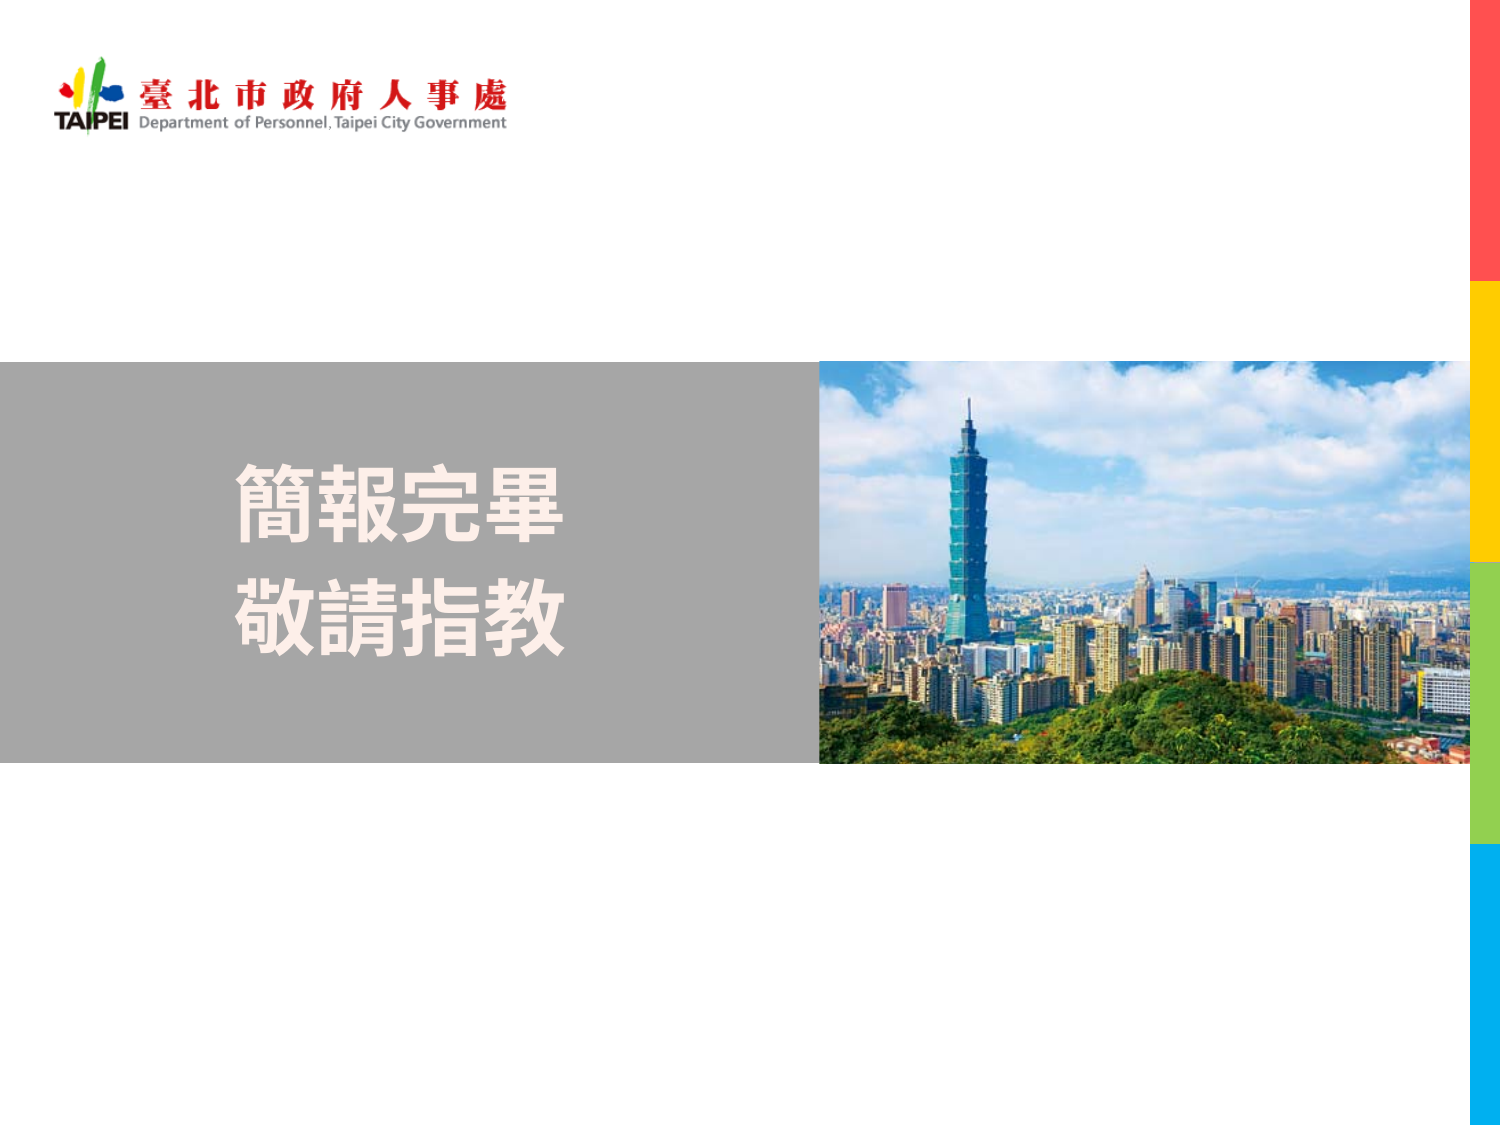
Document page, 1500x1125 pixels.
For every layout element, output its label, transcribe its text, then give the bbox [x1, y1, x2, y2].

text_box 簡報完畢 敬請指教 [218, 444, 597, 681]
picture [53, 30, 509, 185]
text_box [1470, 0, 1500, 562]
text_box [1470, 563, 1500, 1125]
